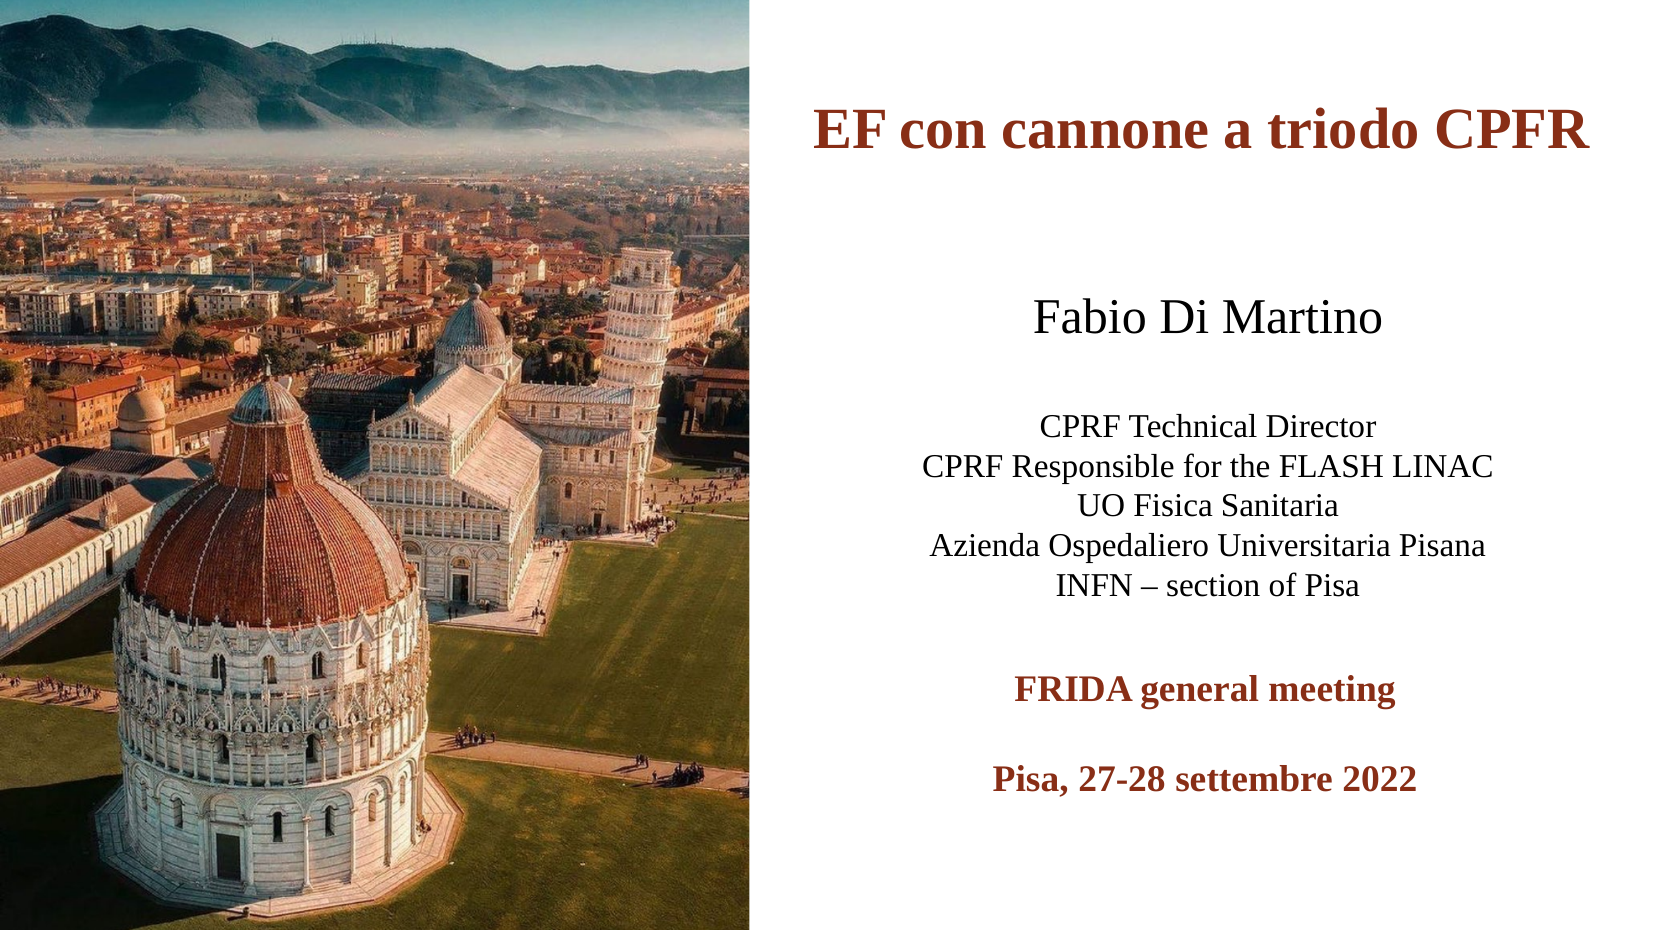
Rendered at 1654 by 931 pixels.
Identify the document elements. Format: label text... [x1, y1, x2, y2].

text_box EF con cannone a triodo CPFR [749, 82, 1654, 168]
text_box FRIDA general meeting Pisa, 27-28 settembre 2022 [978, 656, 1433, 851]
picture [0, 0, 750, 930]
text_box Fabio Di Martino CPRF Technical Director CPRF Responsible for the FLASH LINAC UO Fisica Sanitaria Azienda Ospedaliero Universitaria Pisana INFN – section of Pisa [756, 276, 1654, 651]
